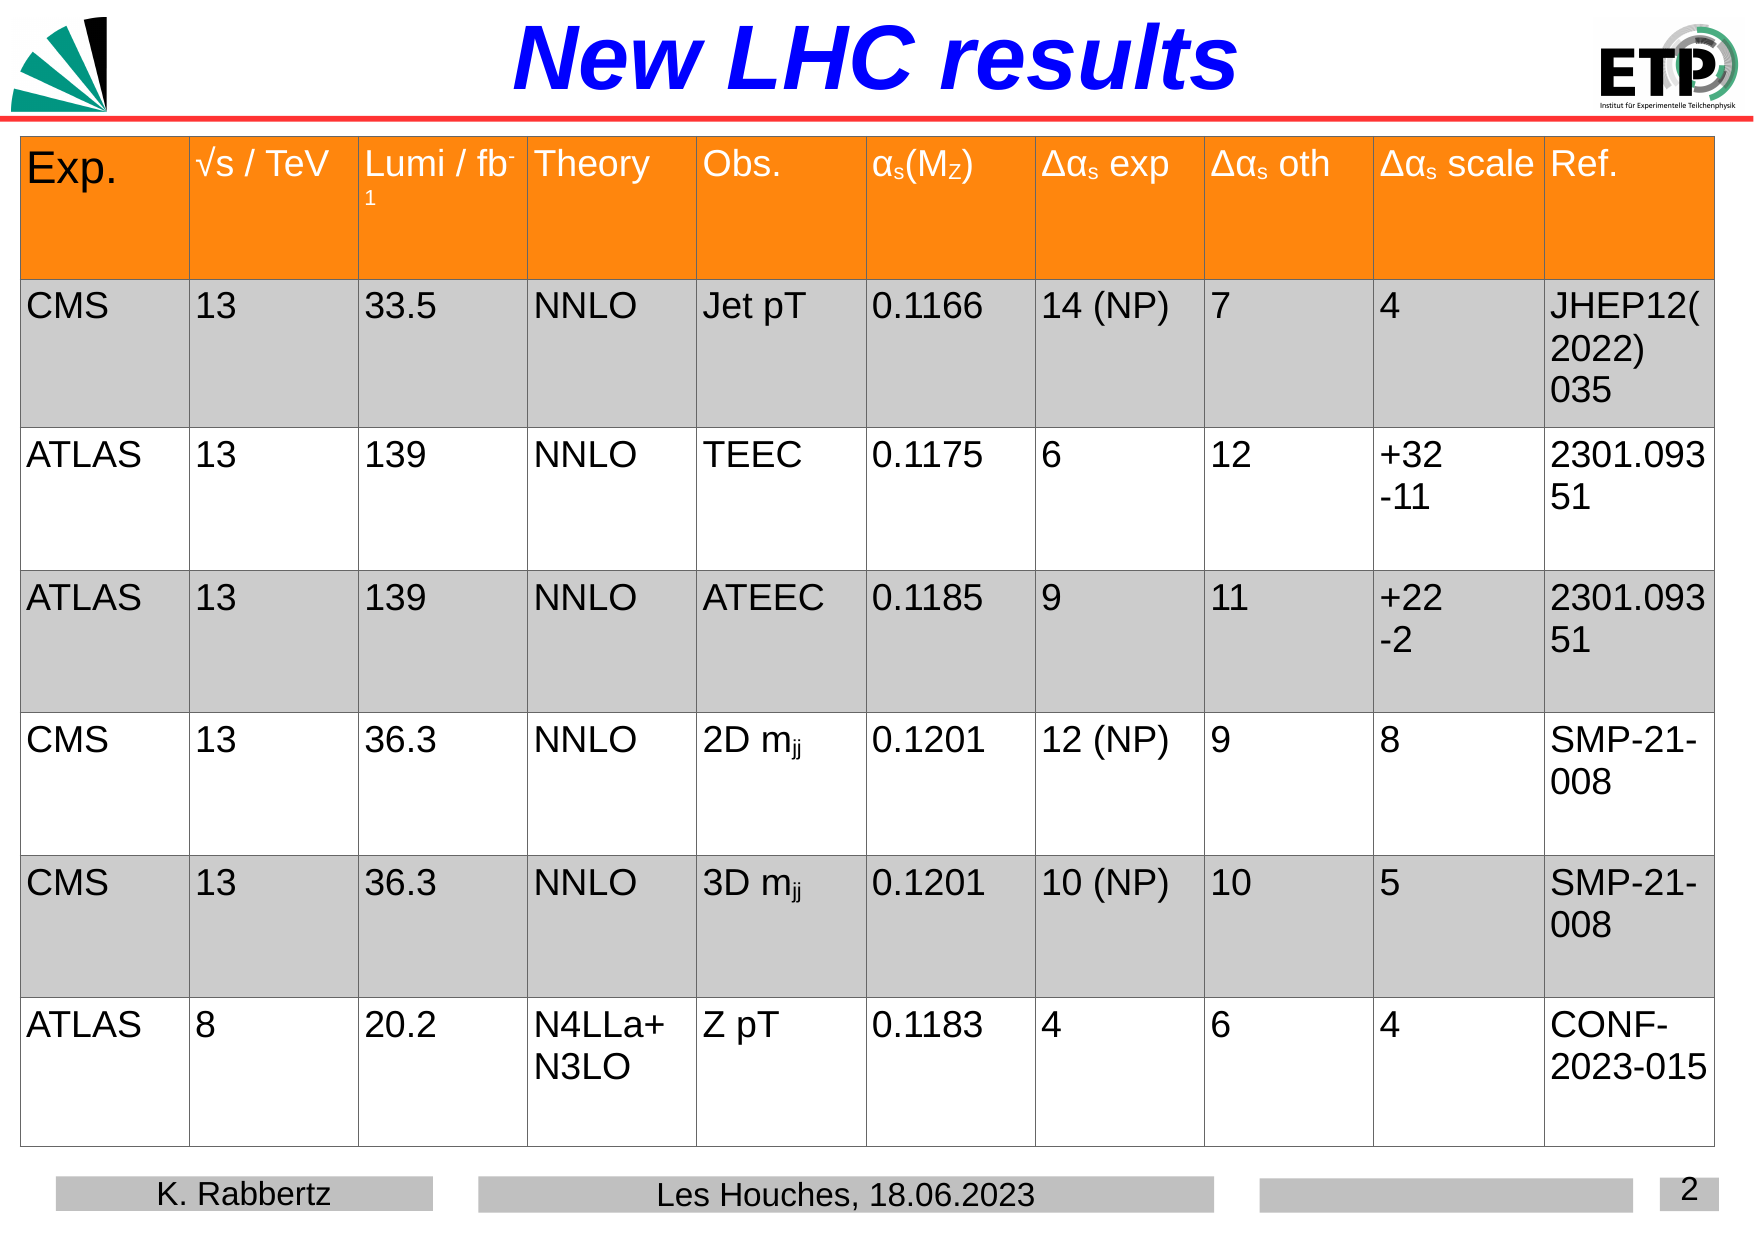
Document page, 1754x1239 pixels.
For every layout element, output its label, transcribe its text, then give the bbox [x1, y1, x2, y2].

table_cell 8 [190, 998, 358, 1146]
table_cell 6 [1036, 428, 1204, 570]
title New LHC results [124, 0, 1630, 116]
table_header Δαs exp [1036, 137, 1204, 279]
table_cell CONF-2023-015 [1545, 998, 1714, 1146]
table_header Ref. [1545, 137, 1714, 279]
table_cell 0.1185 [867, 571, 1035, 712]
table_cell 12 (NP) [1036, 713, 1204, 855]
table_cell 7 [1205, 280, 1373, 427]
table_cell 0.1166 [867, 280, 1035, 427]
table_cell ATEEC [697, 571, 866, 712]
table_cell 36.3 [359, 713, 527, 855]
table_header Theory [528, 137, 696, 279]
table_cell 10 [1205, 856, 1373, 997]
table_cell 2301.09351 [1545, 571, 1714, 712]
table_header Exp. [21, 137, 189, 279]
table_cell N4LLa+ N3LO [528, 998, 696, 1146]
table_cell 12 [1205, 428, 1373, 570]
table_cell 9 [1036, 571, 1204, 712]
table_cell TEEC [697, 428, 866, 570]
table_cell 11 [1205, 571, 1373, 712]
table_cell Jet pT [697, 280, 866, 427]
picture [1630, 17, 1745, 112]
table_cell 139 [359, 428, 527, 570]
table_cell 36.3 [359, 856, 527, 997]
table_cell 0.1183 [867, 998, 1035, 1146]
table_header αs(MZ) [867, 137, 1035, 279]
table_cell NNLO [528, 856, 696, 997]
table_header Obs. [697, 137, 866, 279]
table_cell 0.1175 [867, 428, 1035, 570]
table_cell 4 [1036, 998, 1204, 1146]
table_cell 2301.09351 [1545, 428, 1714, 570]
table_cell 4 [1374, 280, 1544, 427]
table_header Lumi / fb-1 [359, 137, 527, 279]
table_cell NNLO [528, 713, 696, 855]
table_cell 20.2 [359, 998, 527, 1146]
table_cell 5 [1374, 856, 1544, 997]
table_cell 4 [1374, 998, 1544, 1146]
table_header Δαs oth [1205, 137, 1373, 279]
table_cell 6 [1205, 998, 1373, 1146]
table_cell 10 (NP) [1036, 856, 1204, 997]
table_cell 13 [190, 856, 358, 997]
table_cell 13 [190, 280, 358, 427]
table_cell 139 [359, 571, 527, 712]
table_cell 3D mjj [697, 856, 866, 997]
table_cell NNLO [528, 428, 696, 570]
table_cell ATLAS [21, 571, 189, 712]
table_cell 0.1201 [867, 713, 1035, 855]
table_cell 13 [190, 428, 358, 570]
table_cell NNLO [528, 280, 696, 427]
table_cell 8 [1374, 713, 1544, 855]
table_cell 33.5 [359, 280, 527, 427]
table_cell SMP-21-008 [1545, 713, 1714, 855]
table_cell ATLAS [21, 998, 189, 1146]
table_cell CMS [21, 713, 189, 855]
table_cell 9 [1205, 713, 1373, 855]
table_cell ATLAS [21, 428, 189, 570]
table_cell CMS [21, 280, 189, 427]
table_cell +22 -2 [1374, 571, 1544, 712]
table_cell 13 [190, 571, 358, 712]
table_header √s / TeV [190, 137, 358, 279]
table_cell 2D mjj [697, 713, 866, 855]
table_cell 0.1201 [867, 856, 1035, 997]
table_cell SMP-21-008 [1545, 856, 1714, 997]
table_cell NNLO [528, 571, 696, 712]
table_cell Z pT [697, 998, 866, 1146]
table_cell JHEP12(2022) 035 [1545, 280, 1714, 427]
table_cell CMS [21, 856, 189, 997]
table_cell 14 (NP) [1036, 280, 1204, 427]
table_header Δαs scale [1374, 137, 1544, 279]
picture [11, 17, 107, 113]
table_cell 13 [190, 713, 358, 855]
table_cell +32 -11 [1374, 428, 1544, 570]
